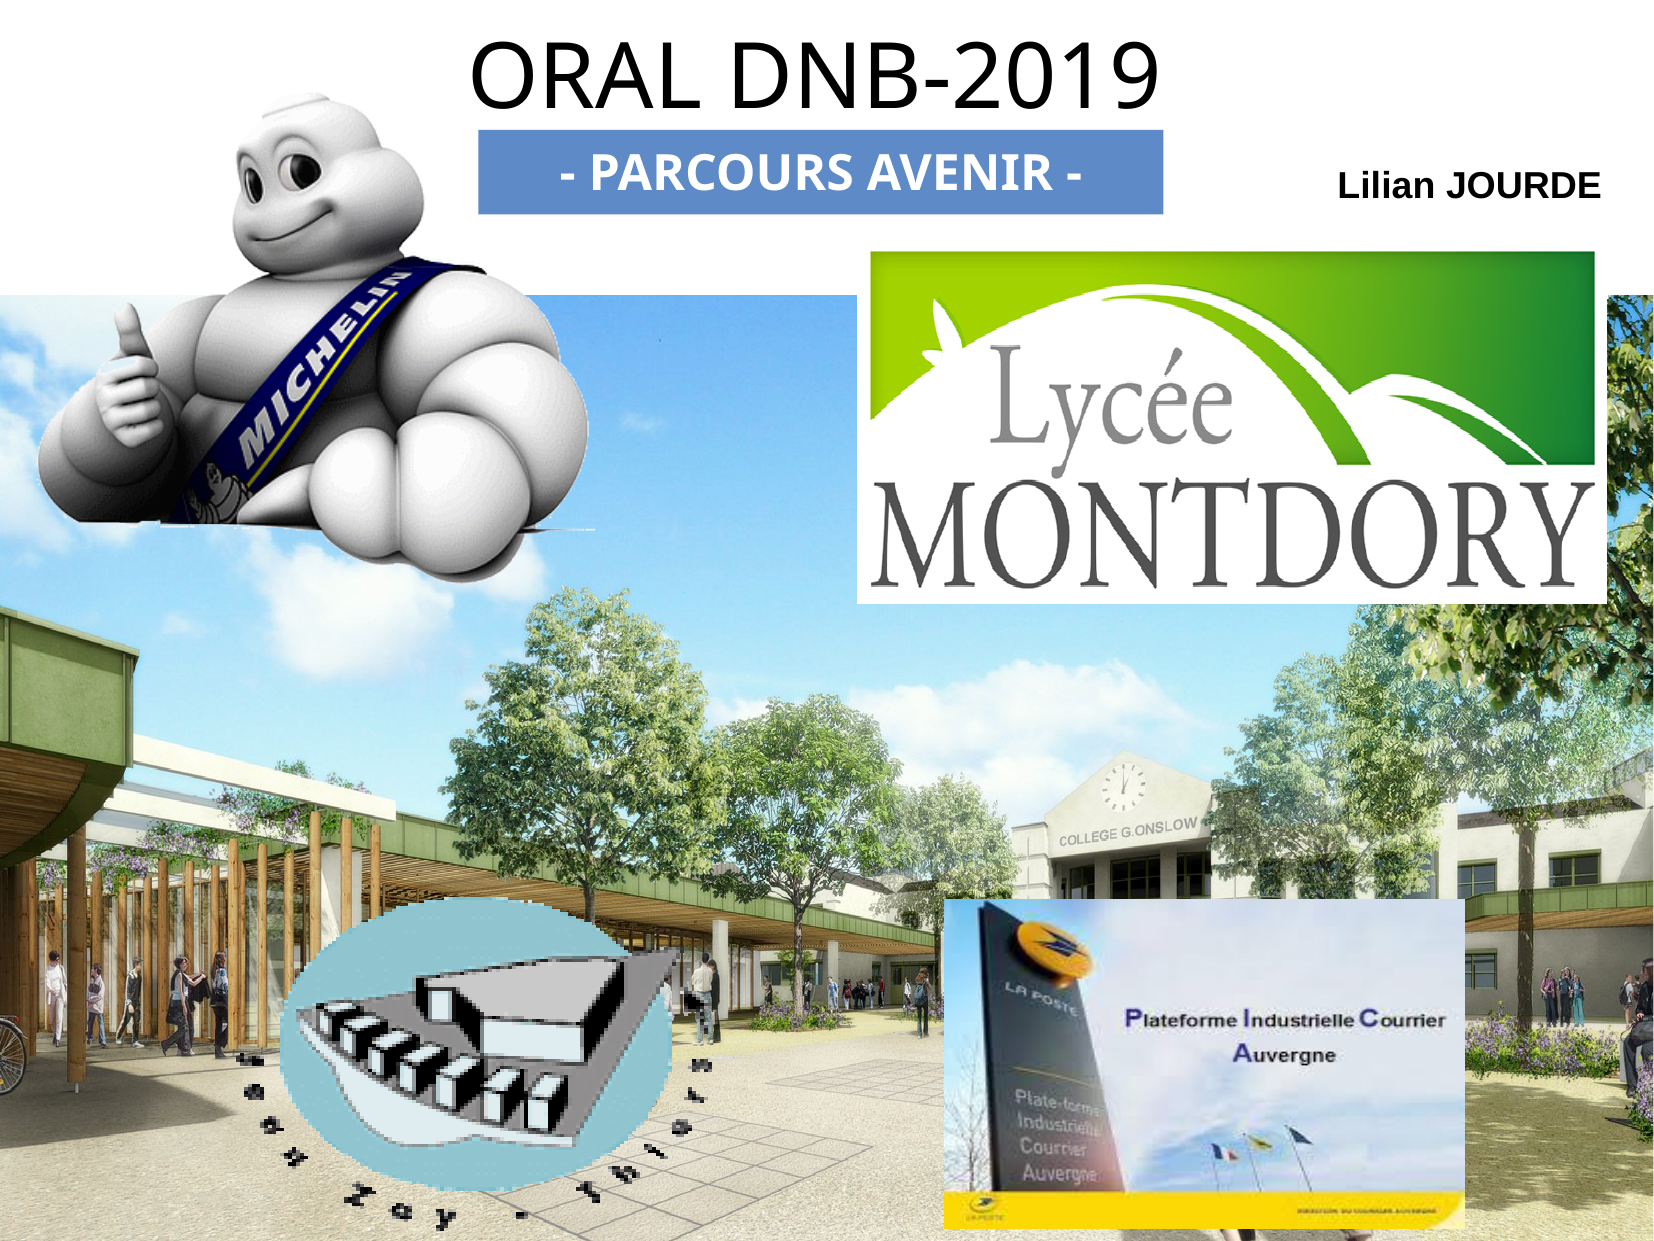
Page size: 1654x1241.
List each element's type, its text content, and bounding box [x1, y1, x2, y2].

text_box Lilian JOURDE [1322, 157, 1630, 216]
picture [0, 35, 1654, 1241]
title ORAL DNB-2019 [259, 4, 1371, 142]
text_box - PARCOURS AVENIR - [478, 129, 1164, 215]
